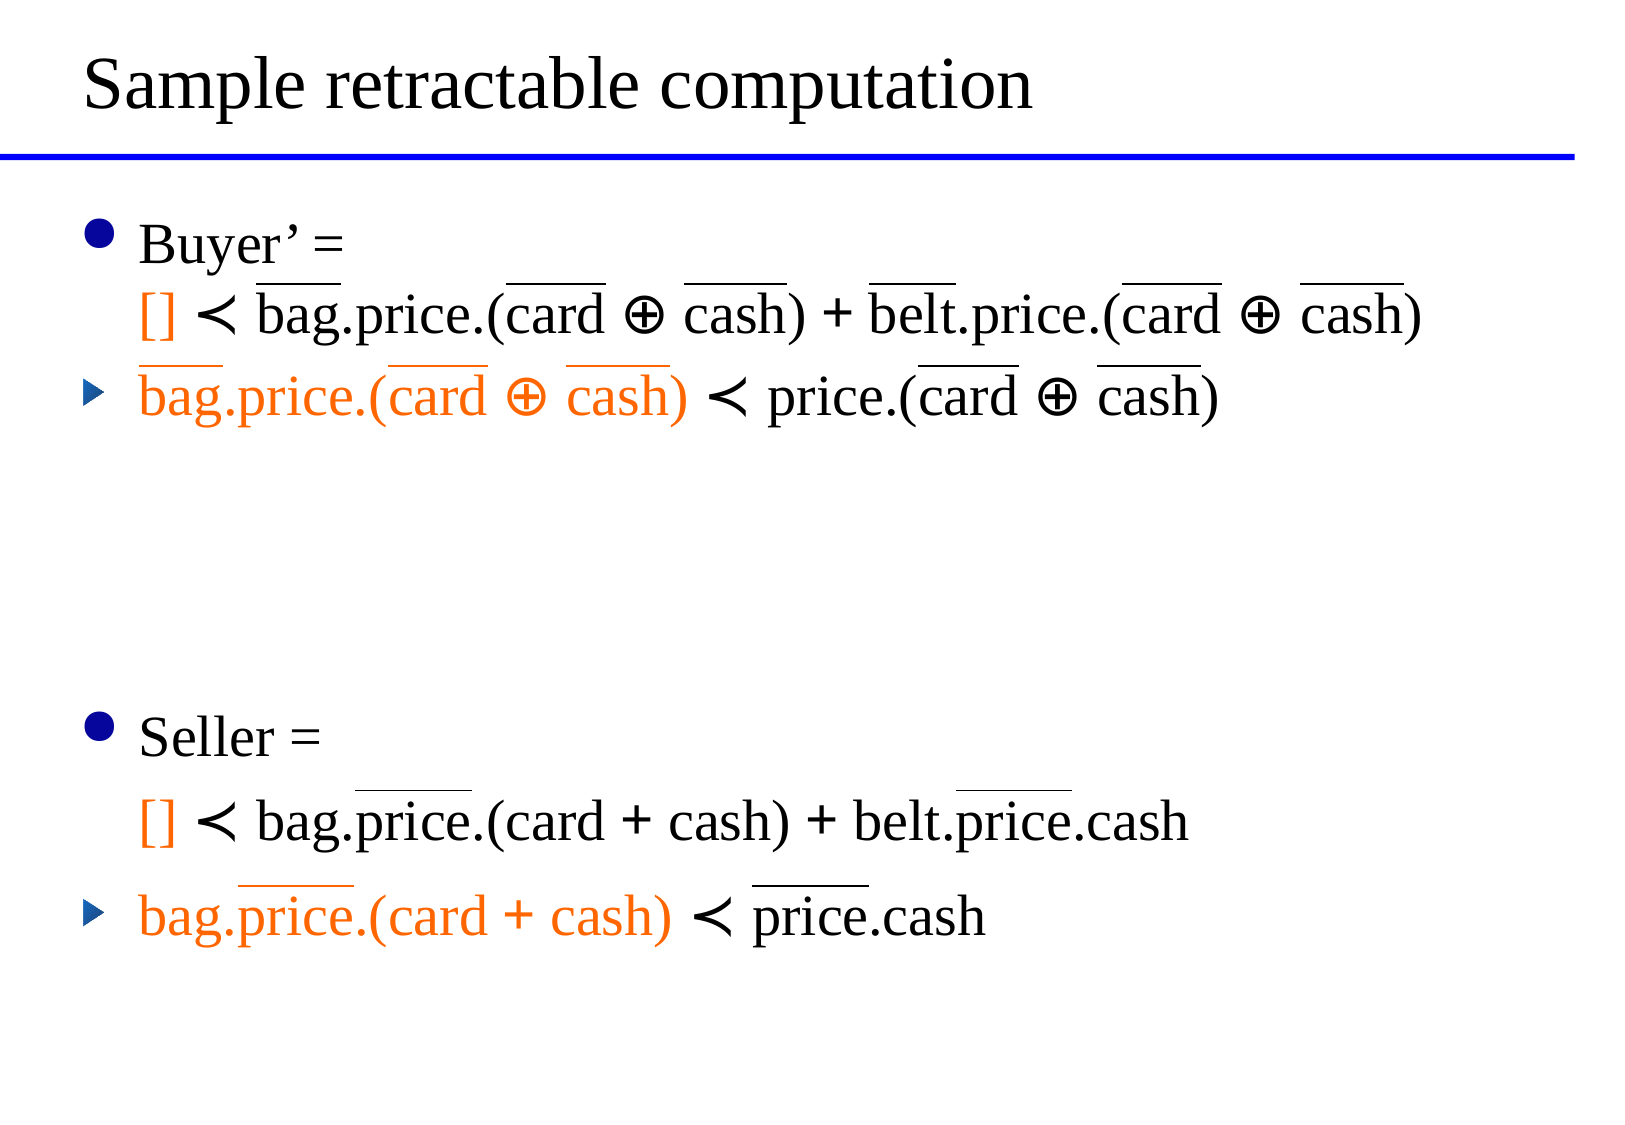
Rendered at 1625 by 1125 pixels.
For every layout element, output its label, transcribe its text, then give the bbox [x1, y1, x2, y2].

list Buyer’ = [] ≺ bag.price.(card ⊕ cash) + belt.price.(card ⊕ cash) bag.price.(card ⊕ cash) ≺ price.(card ⊕ cash) Seller = [] ≺ bag.price.(card + cash) + belt.price.cash bag.price.(card + cash) ≺ price.cash [67, 198, 1478, 1061]
title Sample retractable computation [67, 27, 1544, 131]
